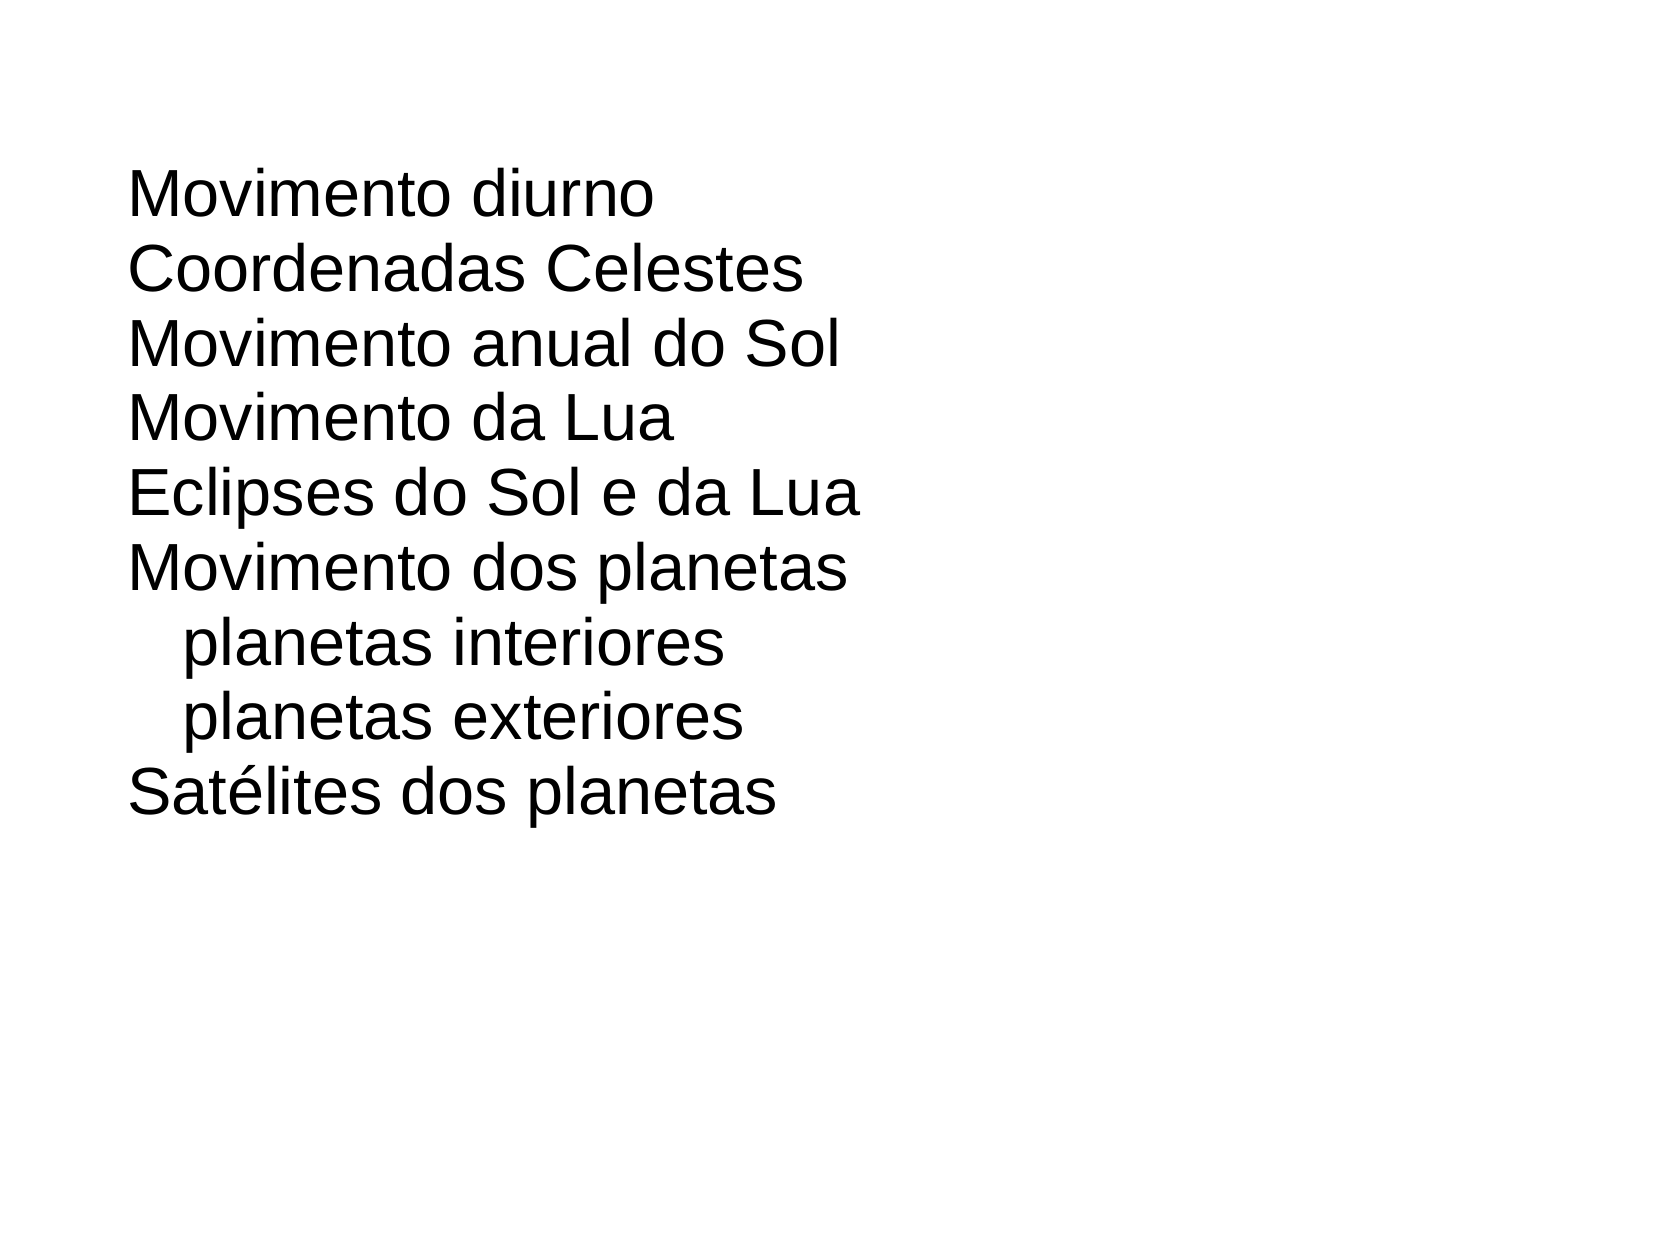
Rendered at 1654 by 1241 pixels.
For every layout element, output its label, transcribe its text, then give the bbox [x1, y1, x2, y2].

text_box Movimento diurno Coordenadas Celestes Movimento anual do Sol Movimento da Lua Eclipses do Sol e da Lua Movimento dos planetas planetas interiores planetas exteriores Satélites dos planetas [112, 148, 879, 837]
